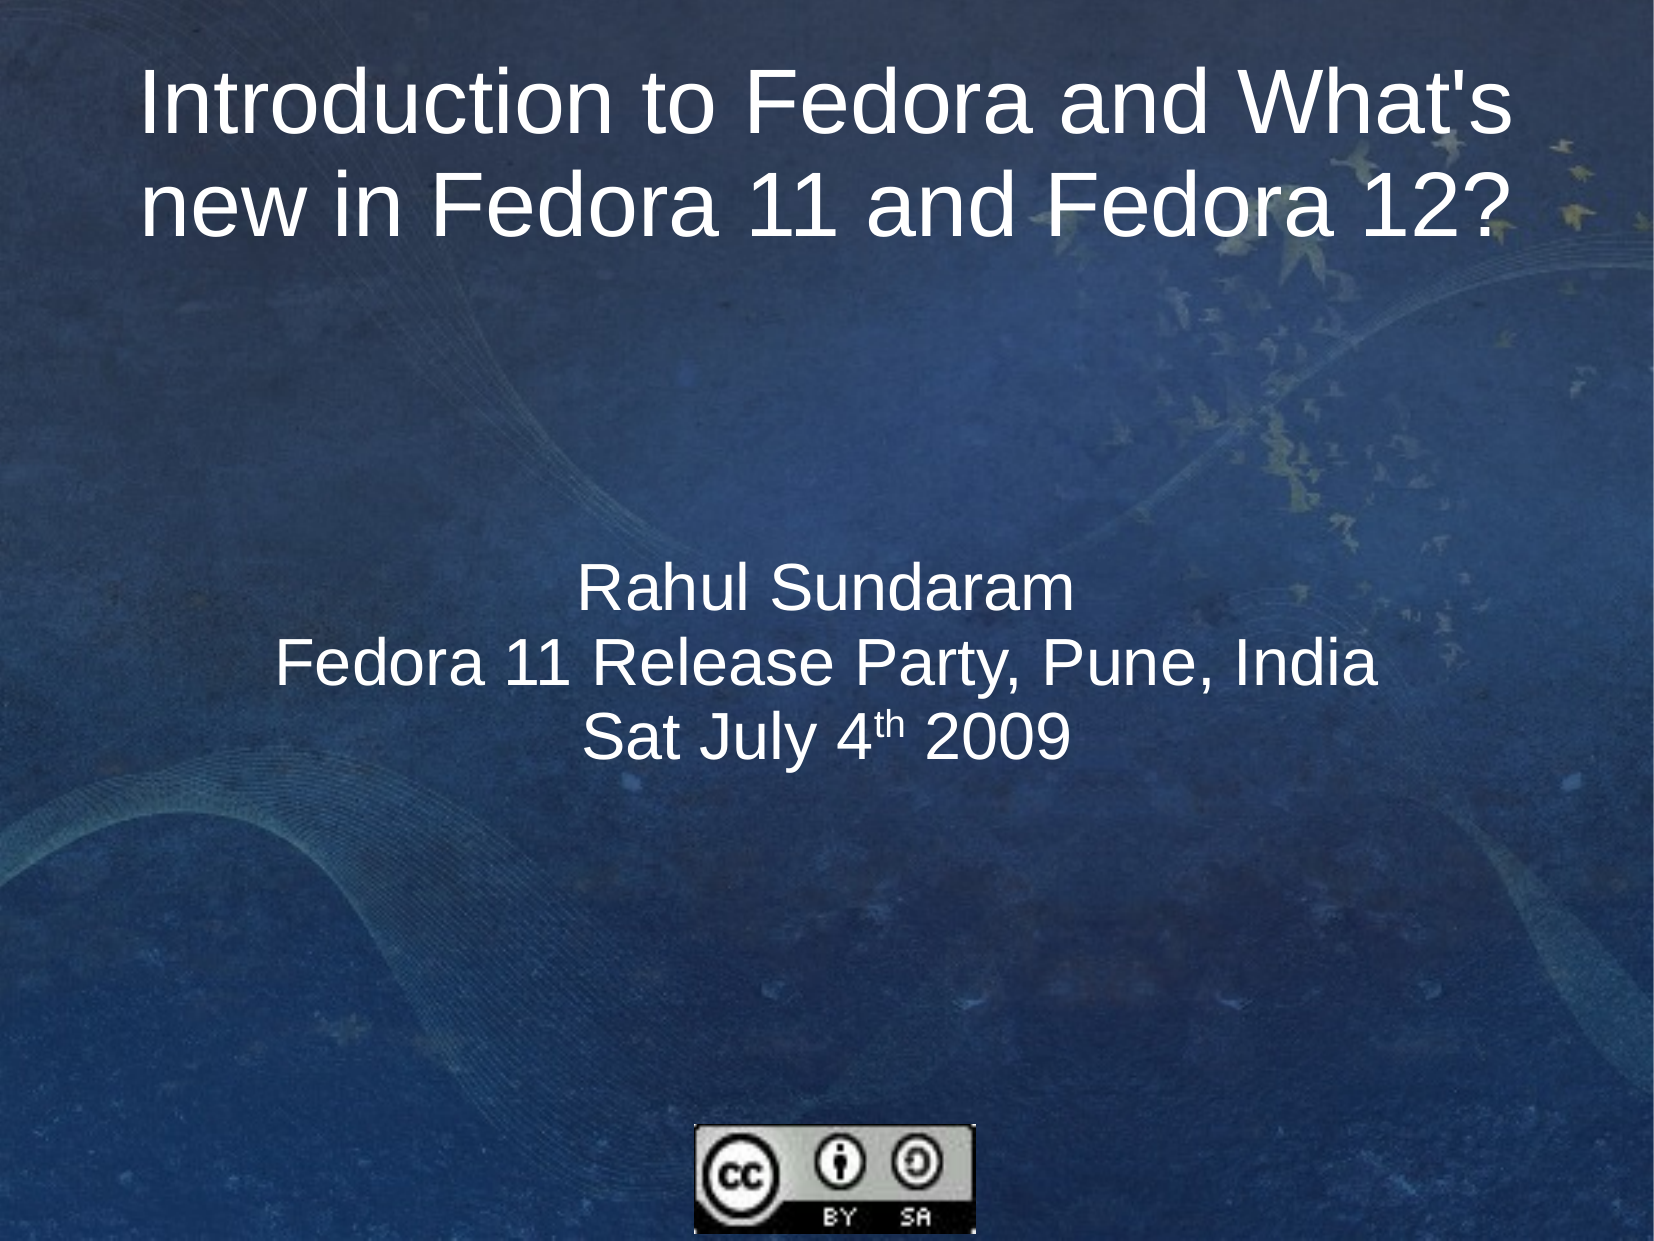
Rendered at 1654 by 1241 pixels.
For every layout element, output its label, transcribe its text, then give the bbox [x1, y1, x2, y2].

picture [0, 0, 1654, 1241]
subtitle Rahul Sundaram Fedora 11 Release Party, Pune, India Sat July 4th 2009 [82, 297, 1571, 1102]
title Introduction to Fedora and What's new in Fedora 11 and Fedora 12? [82, 50, 1571, 256]
